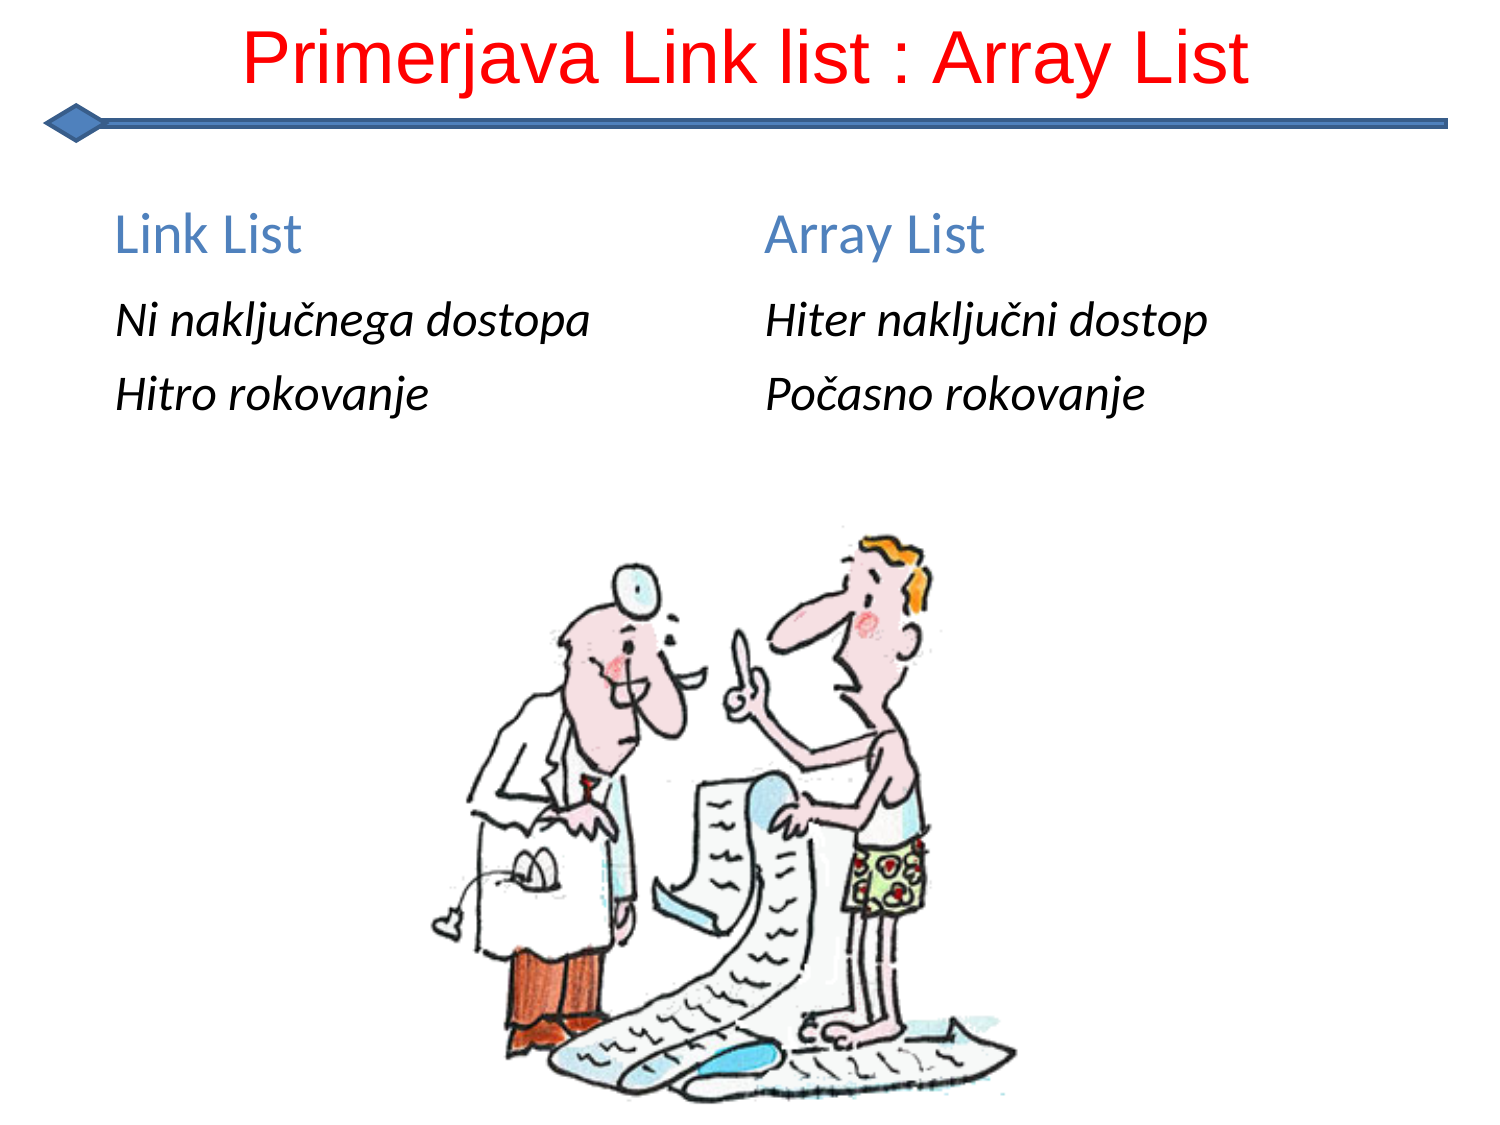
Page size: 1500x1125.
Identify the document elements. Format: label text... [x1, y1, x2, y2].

picture [421, 563, 1047, 1125]
text_box Link List Array List Ni naključnega dostopa Hiter naključni dostop Hitro rokovanje Počasno rokovanje [0, 187, 1395, 563]
title Primerjava Link list : Array List [70, 0, 1421, 108]
